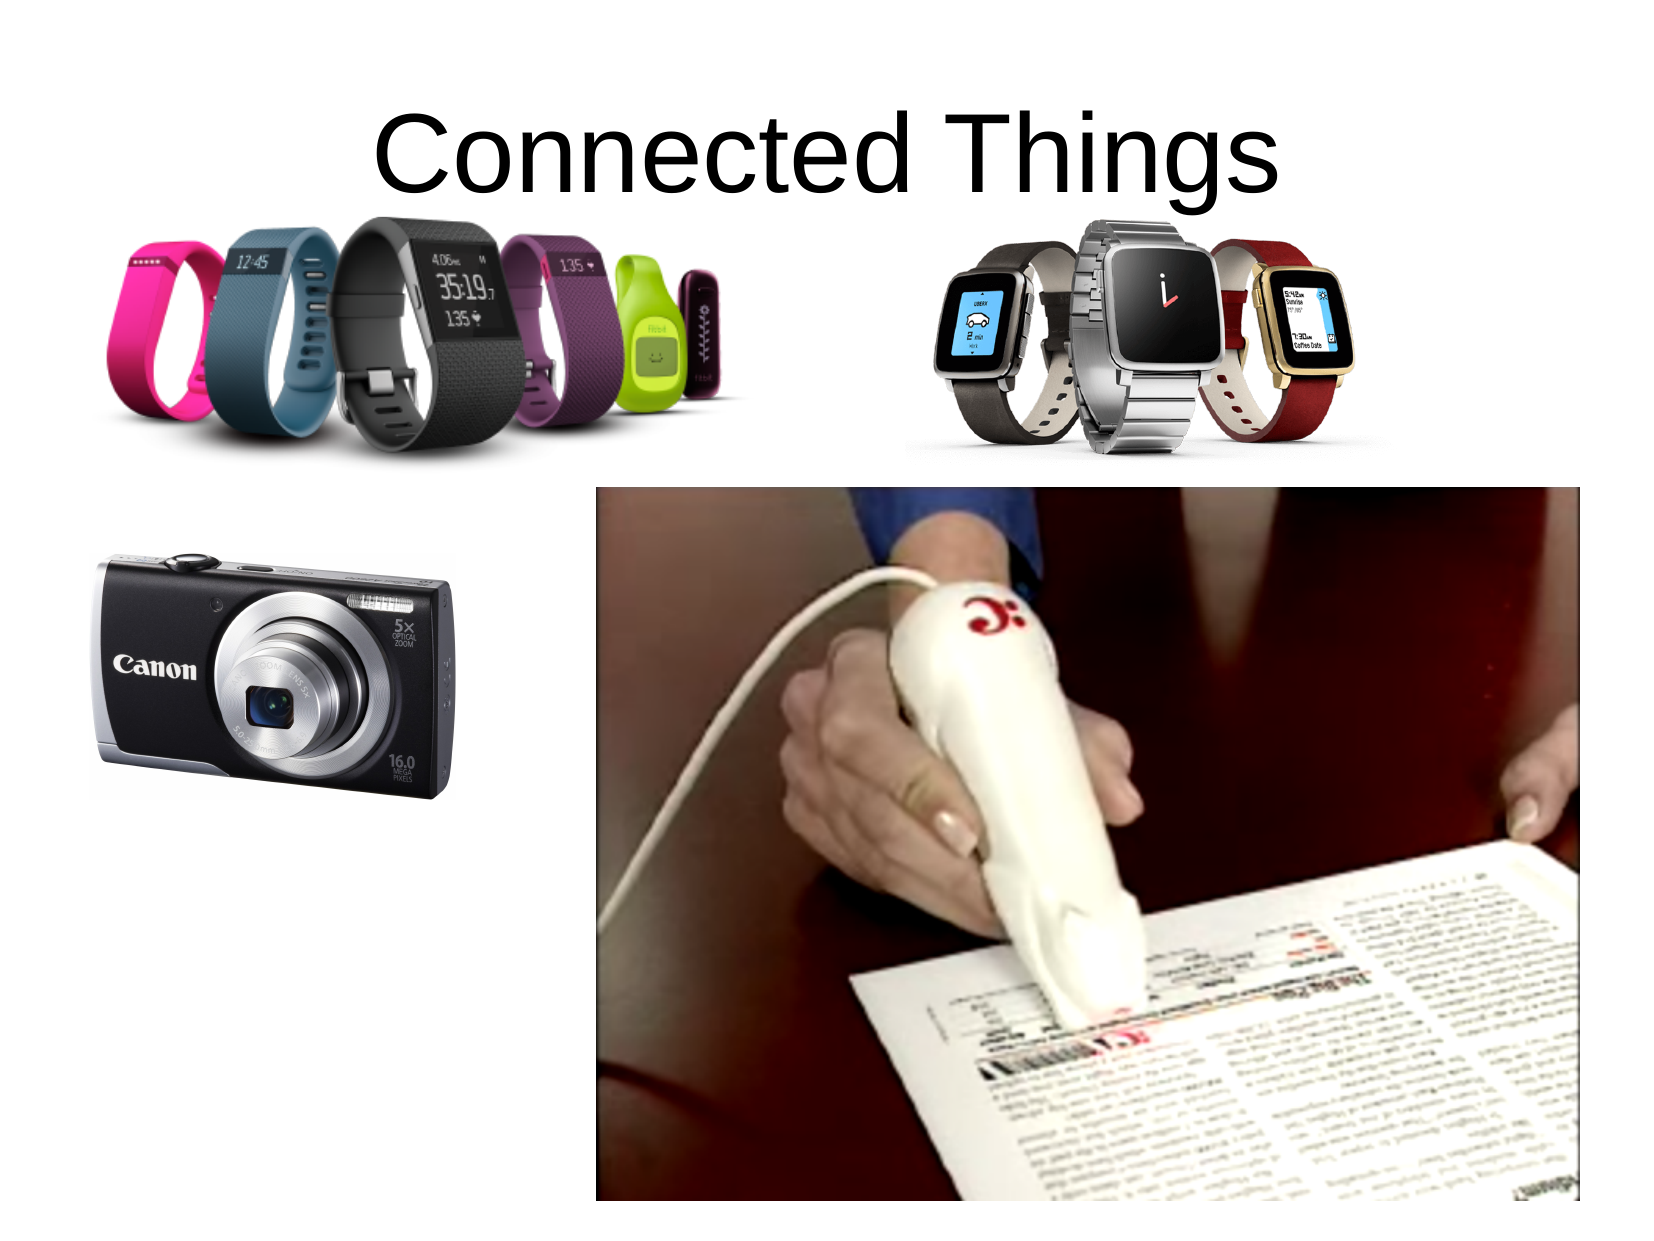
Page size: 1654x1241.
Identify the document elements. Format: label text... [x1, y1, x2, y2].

picture [89, 553, 456, 800]
picture [905, 219, 1401, 468]
picture [82, 195, 1580, 1201]
title Connected Things [82, 49, 1571, 257]
